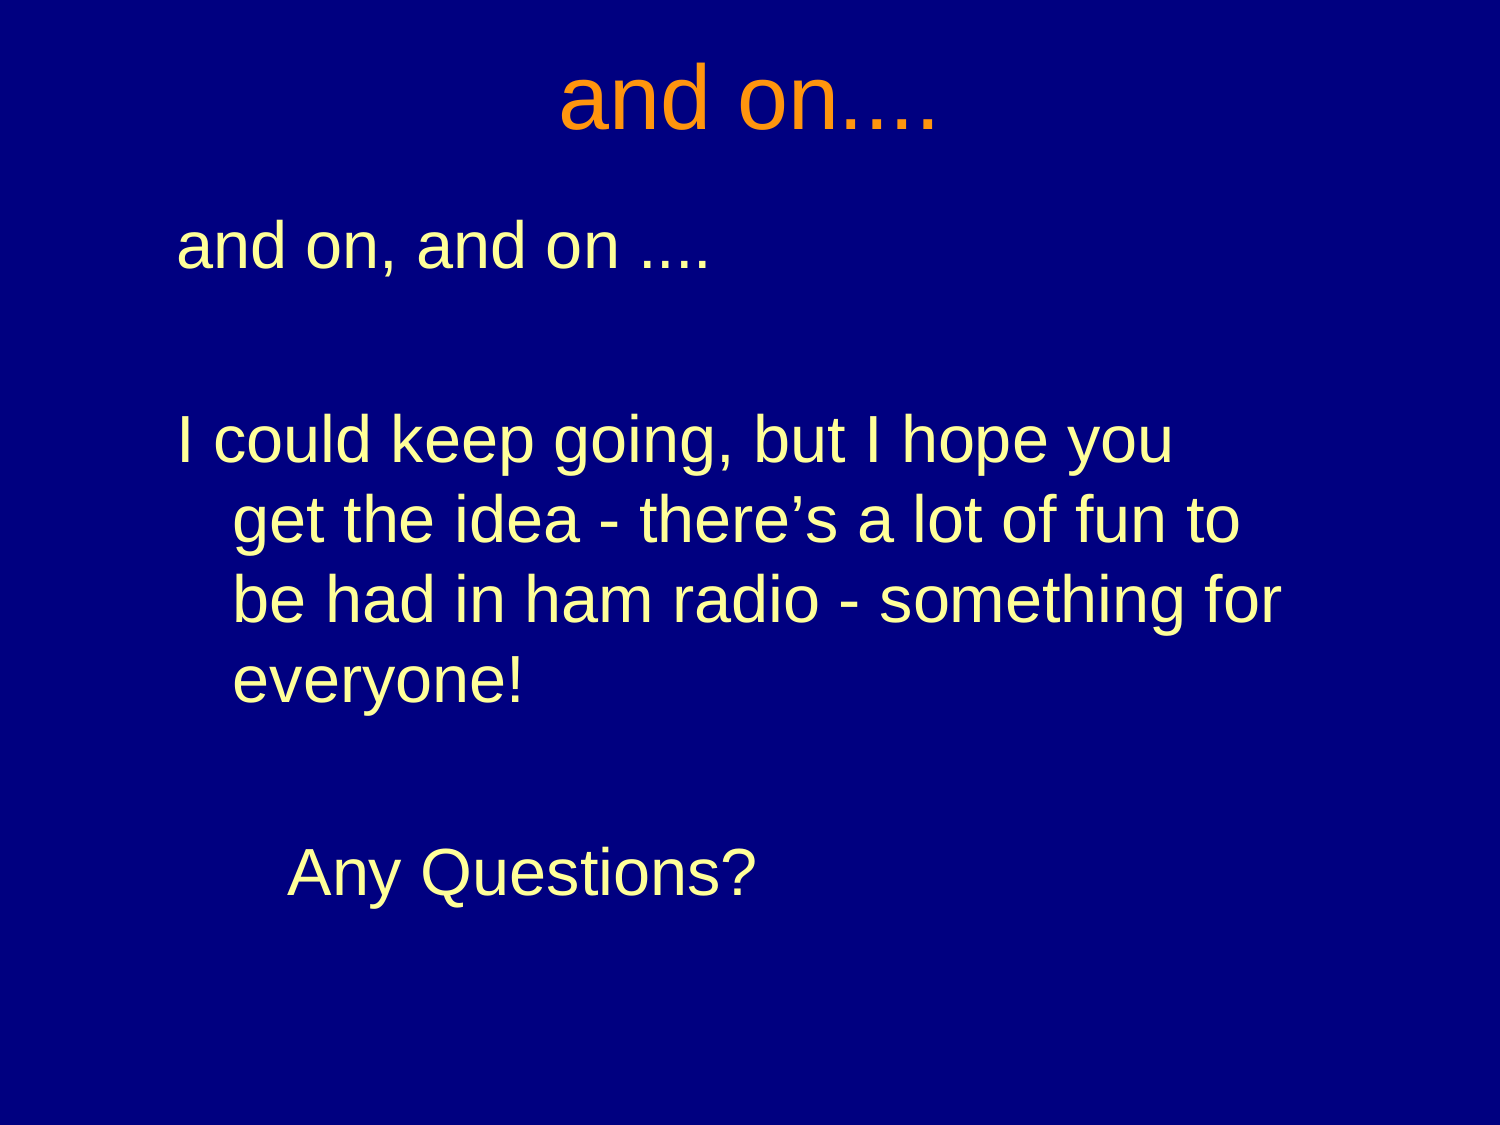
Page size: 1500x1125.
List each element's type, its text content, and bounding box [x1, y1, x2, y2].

list and on, and on .... I could keep going, but I hope you get the idea - there’s a lot of fun to be had in ham radio - something for everyone! Any Questions? [161, 194, 1299, 1031]
title and on.... [75, 0, 1426, 186]
